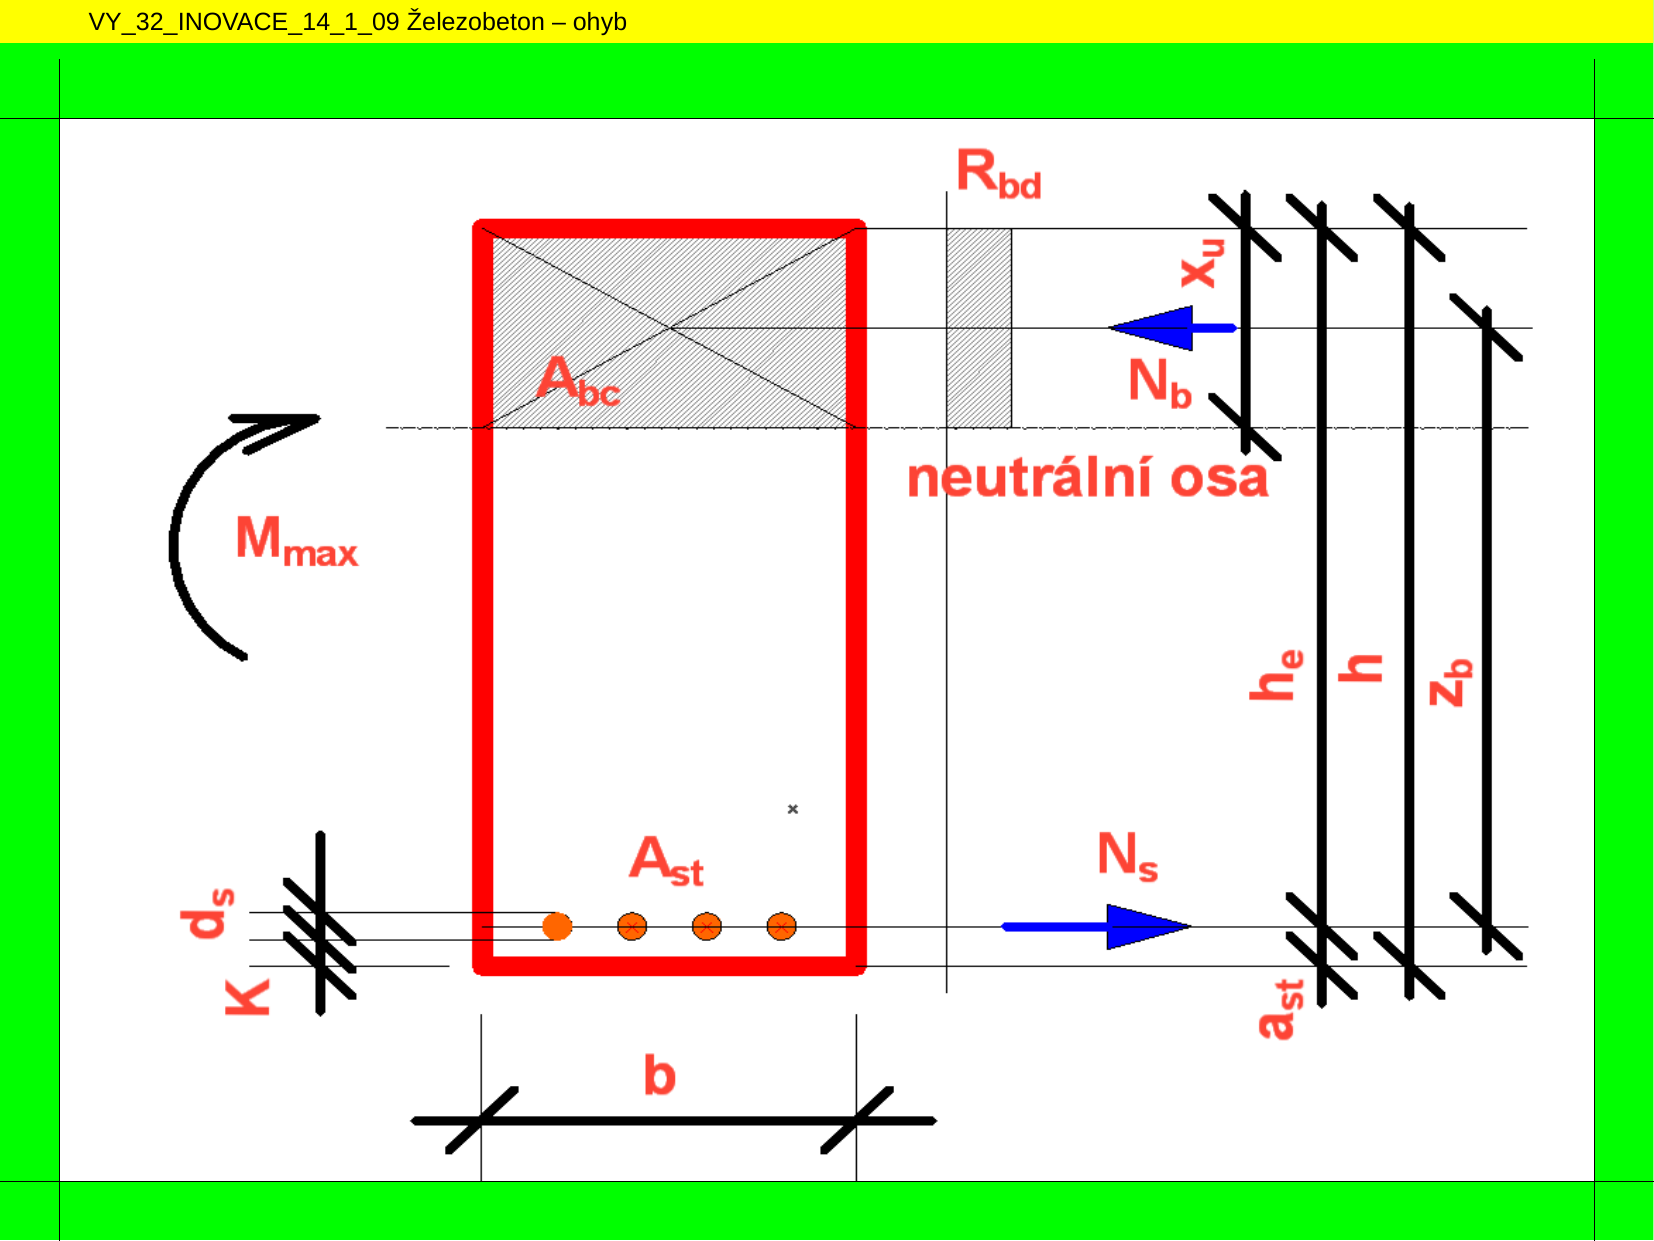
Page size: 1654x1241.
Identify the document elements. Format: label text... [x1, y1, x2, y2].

text_box VY_32_INOVACE_14_1_09 Železobeton – ohyb [0, 0, 1654, 43]
picture [60, 119, 1594, 1181]
